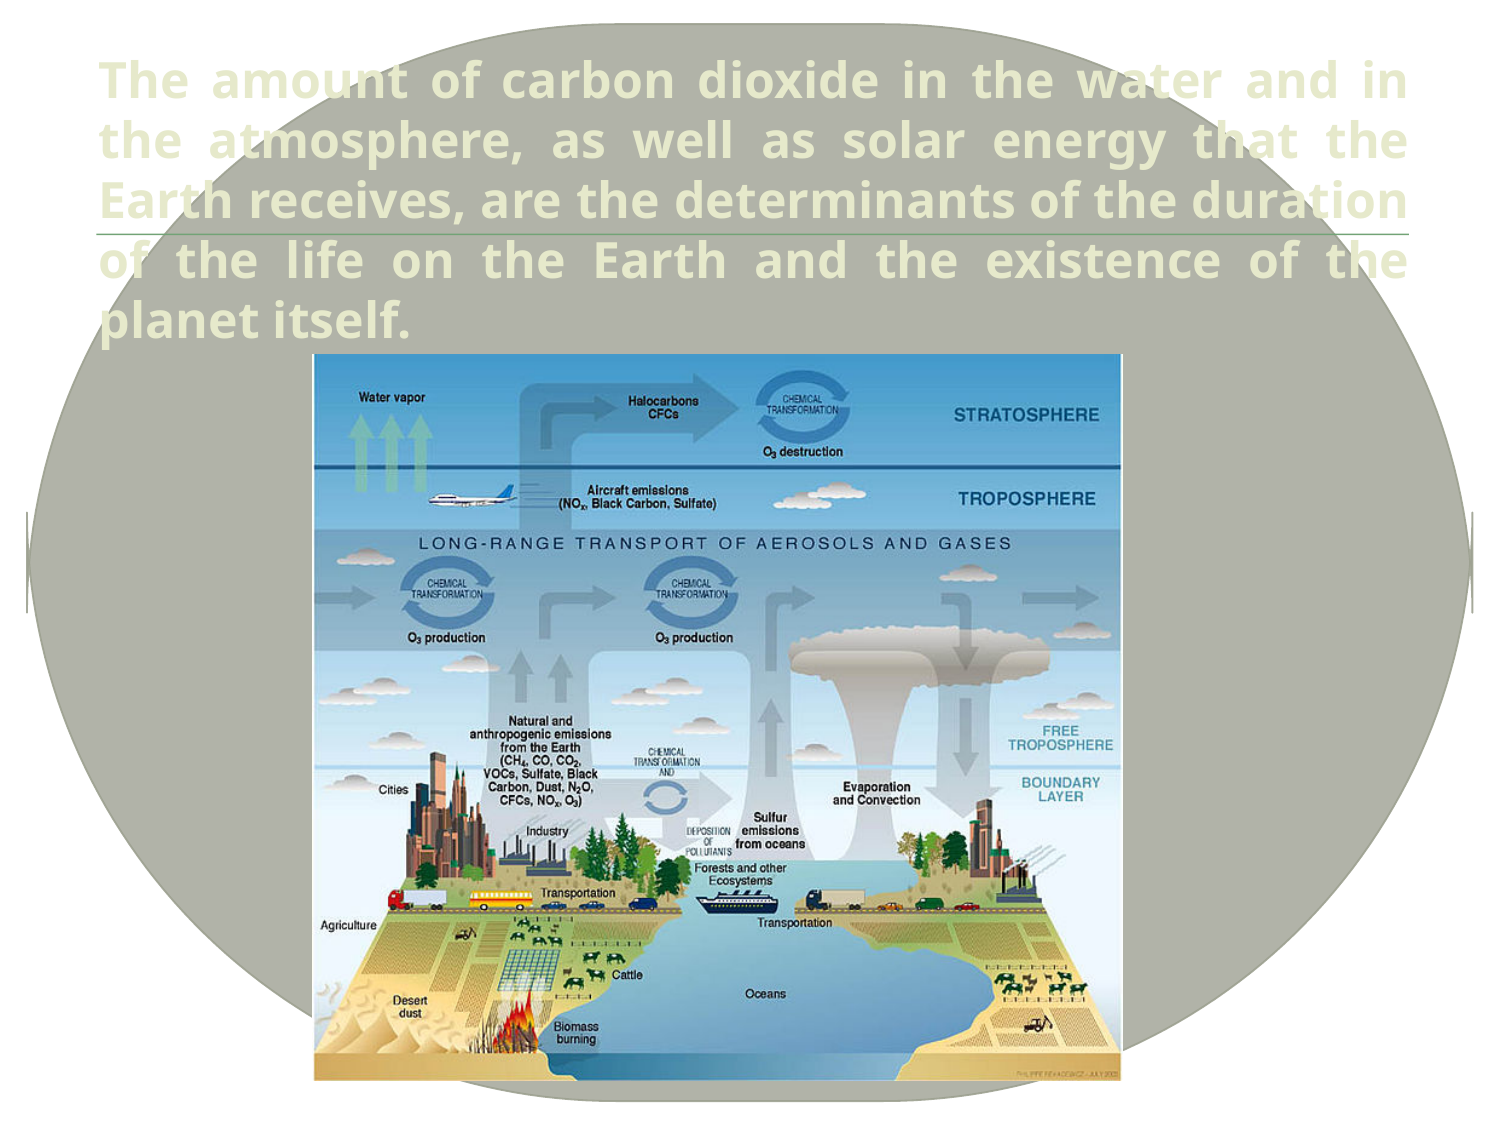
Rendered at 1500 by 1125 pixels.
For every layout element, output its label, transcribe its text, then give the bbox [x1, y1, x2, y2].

picture [312, 354, 1123, 1081]
title The amount of carbon dioxide in the water and in the atmosphere, as well as solar energy that the Earth receives, are the determinants of the duration of the life on the Earth and the existence of the planet itself. [75, 41, 1425, 350]
